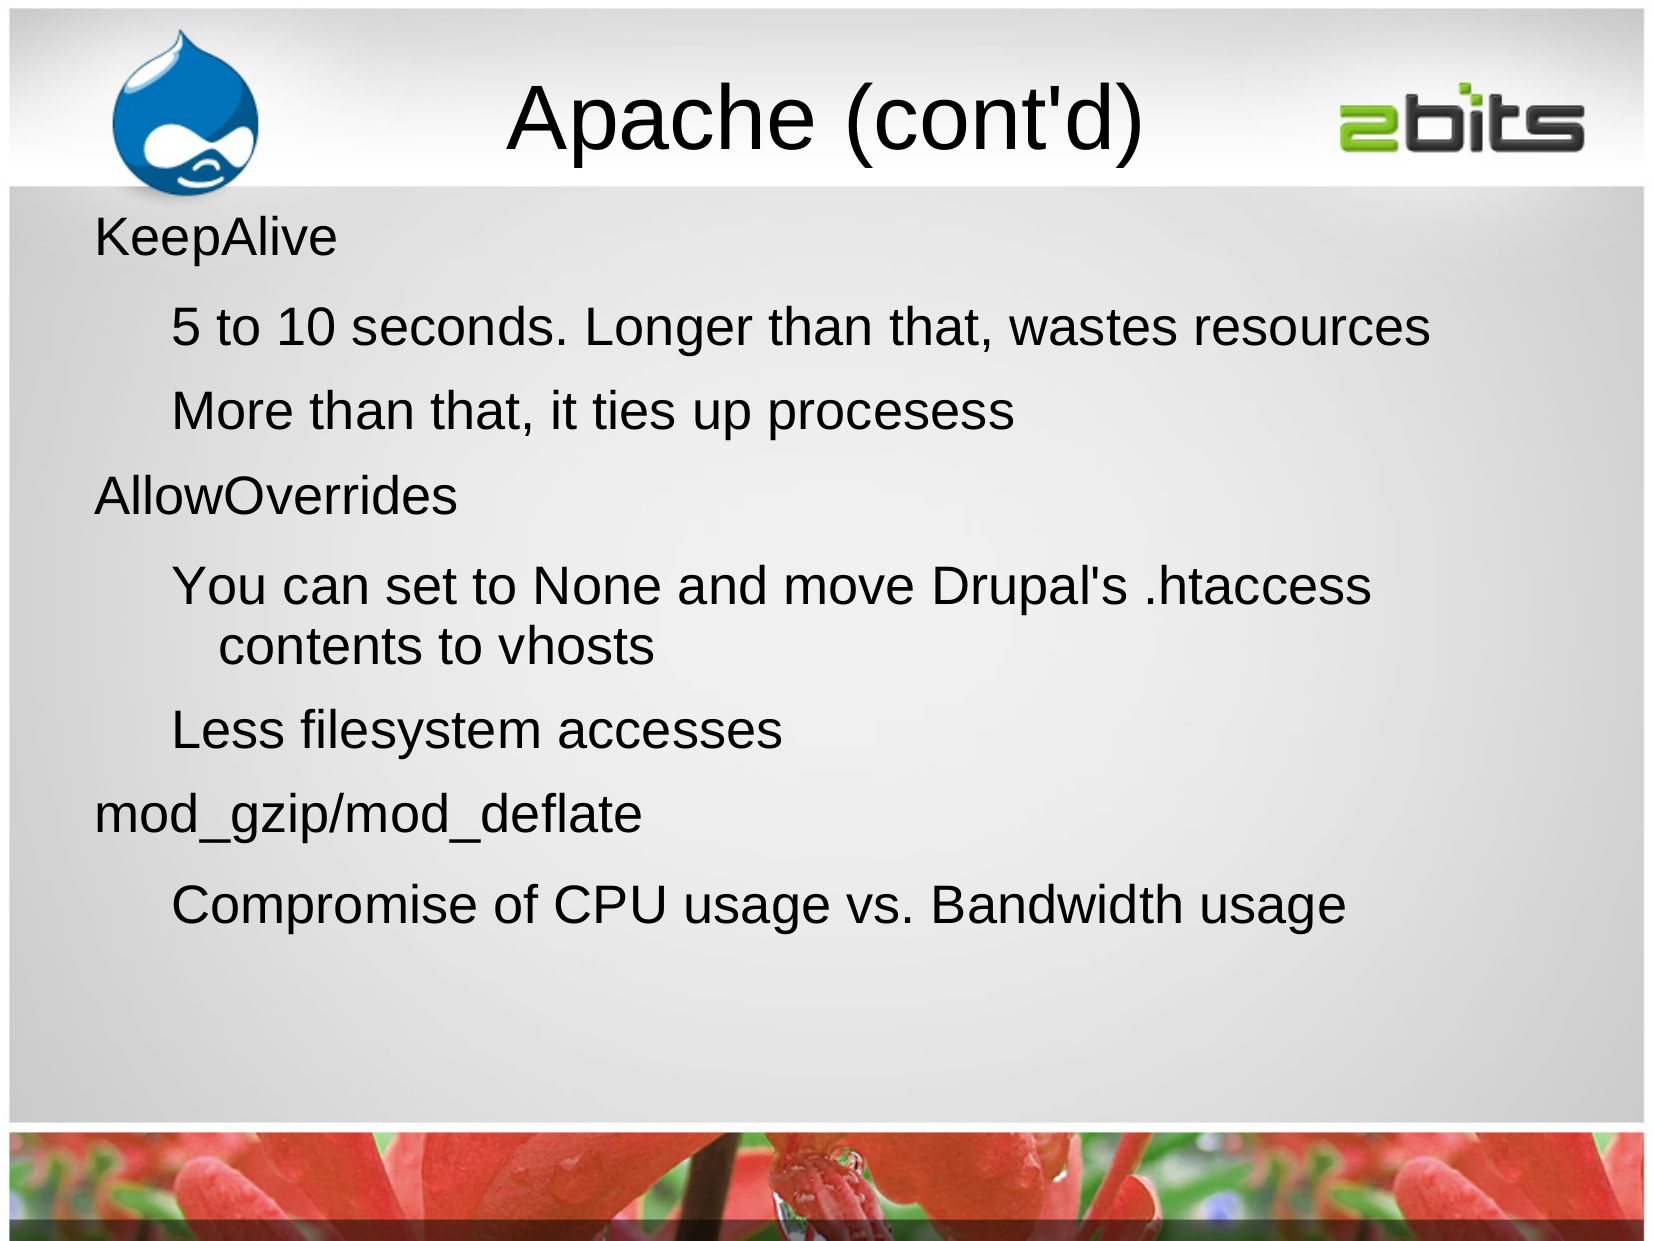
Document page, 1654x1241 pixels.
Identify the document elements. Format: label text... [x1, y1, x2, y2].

title Apache (cont'd) [82, 21, 1571, 214]
list KeepAlive 5 to 10 seconds. Longer than that, wastes resources More than that, it ties up procesess AllowOverrides You can set to None and move Drupal's .htaccess contents to vhosts Less filesystem accesses mod_gzip/mod_deflate Compromise of CPU usage vs. Bandwidth usage [76, 206, 1565, 1144]
picture [0, 0, 1654, 1241]
